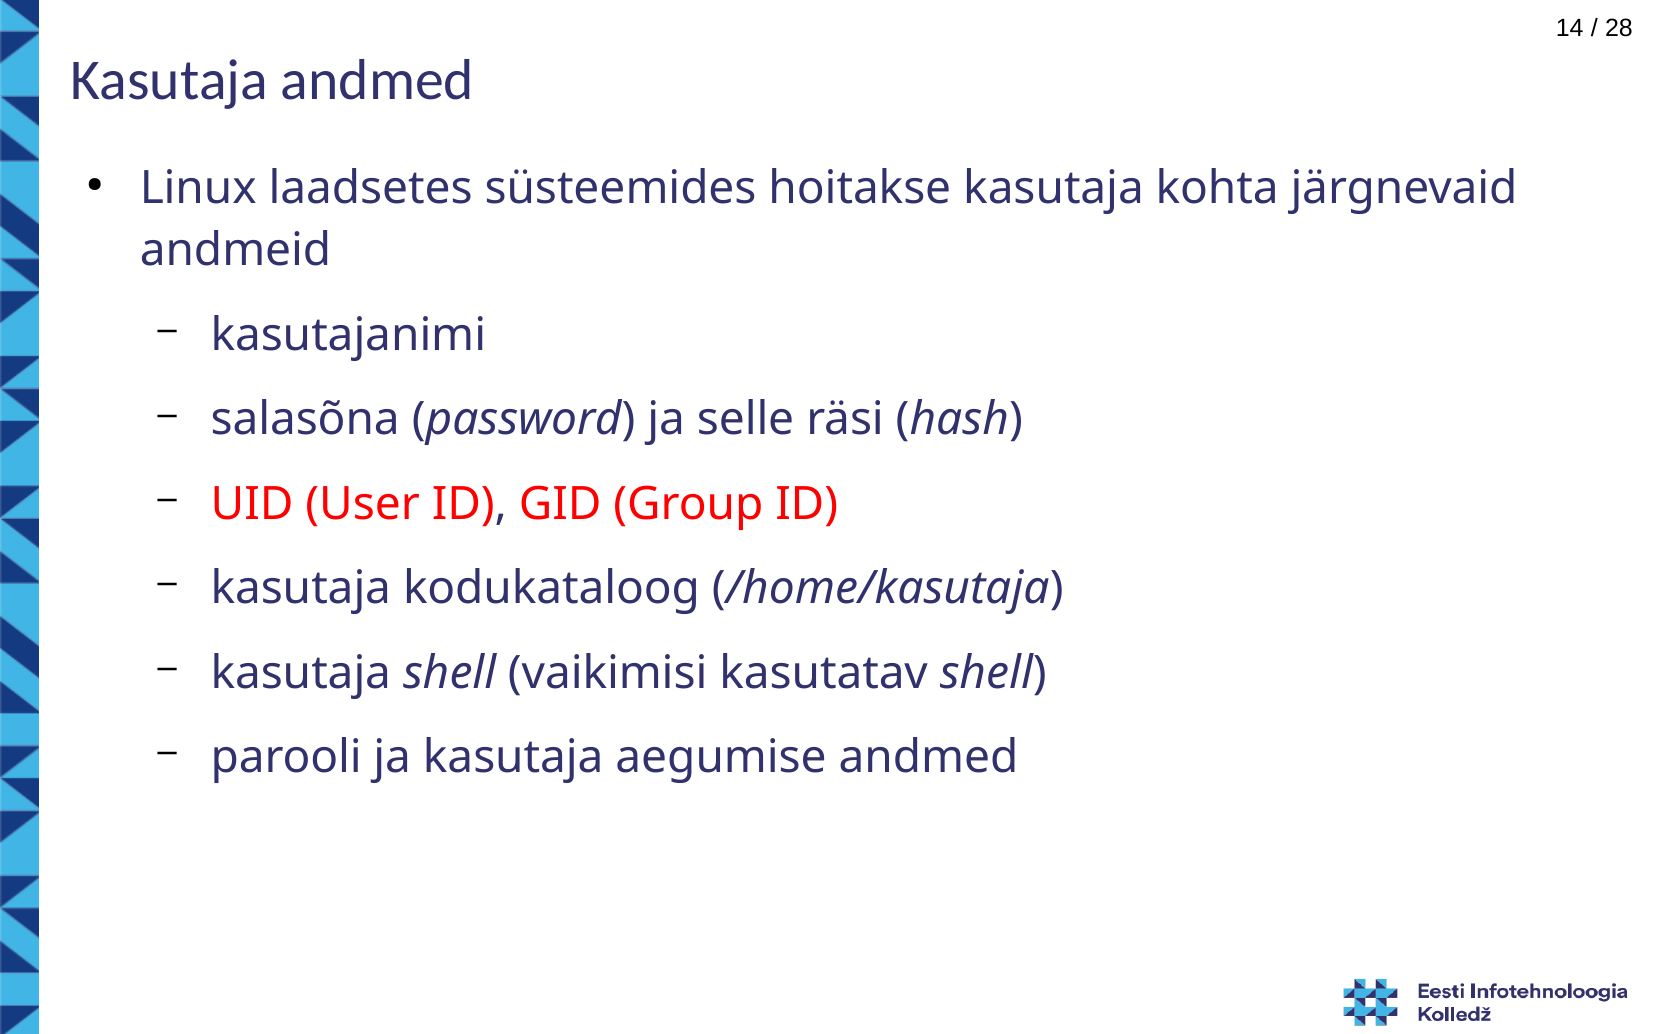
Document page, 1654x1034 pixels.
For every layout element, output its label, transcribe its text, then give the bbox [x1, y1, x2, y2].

title Kasutaja andmed [70, 41, 1630, 130]
list Linux laadsetes süsteemides hoitakse kasutaja kohta järgnevaid andmeid kasutajanimi salasõna (password) ja selle räsi (hash) UID (User ID), GID (Group ID) kasutaja kodukataloog (/home/kasutaja) kasutaja shell (vaikimisi kasutatav shell) parooli ja kasutaja aegumise andmed [68, 153, 1630, 957]
